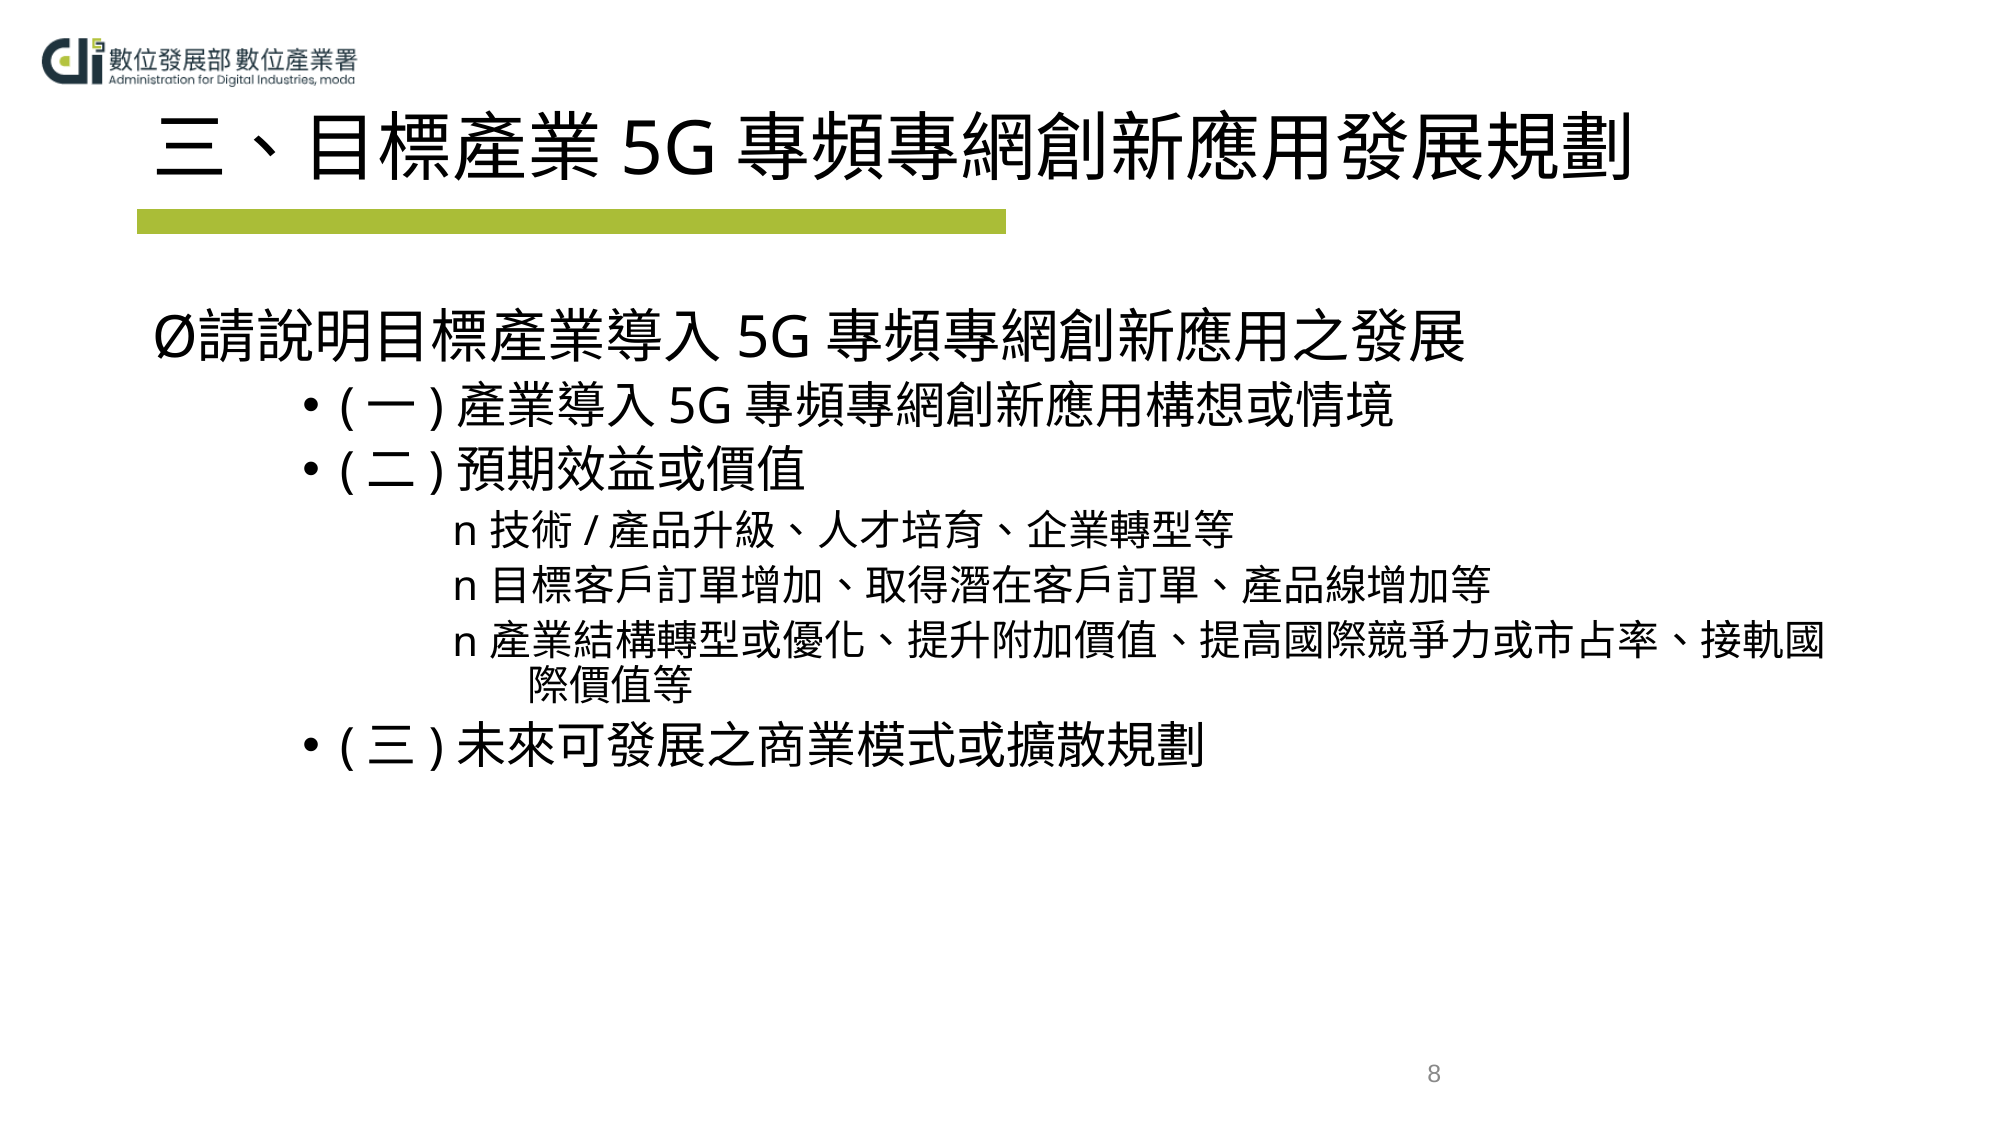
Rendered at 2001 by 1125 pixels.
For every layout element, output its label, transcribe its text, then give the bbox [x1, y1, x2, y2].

text_box [1412, 1042, 1863, 1103]
title 三、目標產業5G專頻專網創新應用發展規劃 [137, 96, 1863, 205]
list 請說明目標產業導入5G專頻專網創新應用之發展 (一)產業導入5G專頻專網創新應用構想或情境 (二)預期效益或價值 技術/產品升級、人才培育、企業轉型等 目標客戶訂單增加、取得潛在客戶訂單、產品線增加等 產業結構轉型或優化、提升附加價值、提高國際競爭力或市占率、接軌國際價值等 (三)未來可發展之商業模式或擴散規劃 [137, 299, 1863, 1014]
